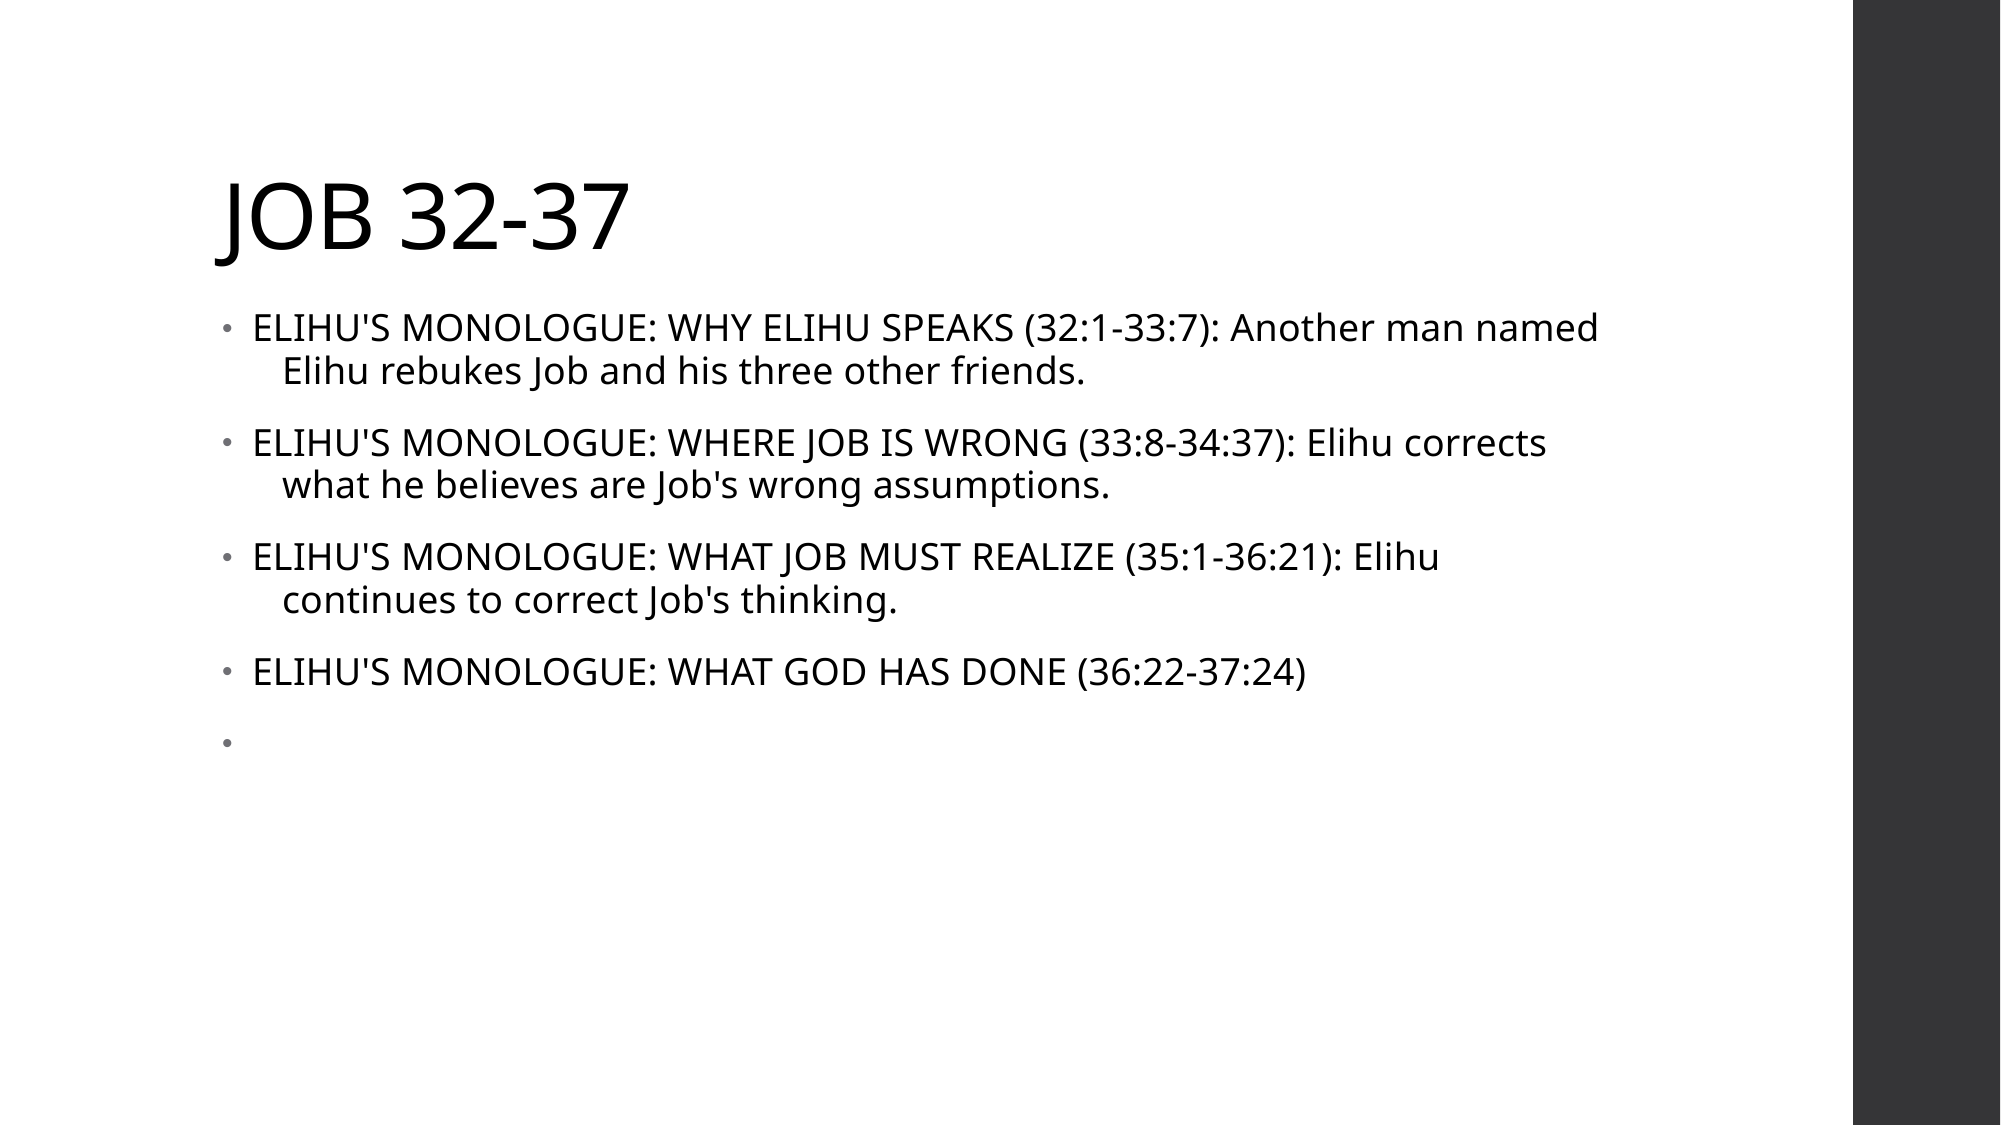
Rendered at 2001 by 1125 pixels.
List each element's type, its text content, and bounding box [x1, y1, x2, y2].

list ELIHU'S MONOLOGUE: WHY ELIHU SPEAKS (32:1-33:7): Another man named Elihu rebukes Job and his three other friends. ELIHU'S MONOLOGUE: WHERE JOB IS WRONG (33:8-34:37): Elihu corrects what he believes are Job's wrong assumptions. ELIHU'S MONOLOGUE: WHAT JOB MUST REALIZE (35:1-36:21): Elihu continues to correct Job's thinking. ELIHU'S MONOLOGUE: WHAT GOD HAS DONE (36:22-37:24) [206, 299, 1617, 1014]
title JOB 32-37 [206, 60, 1797, 278]
